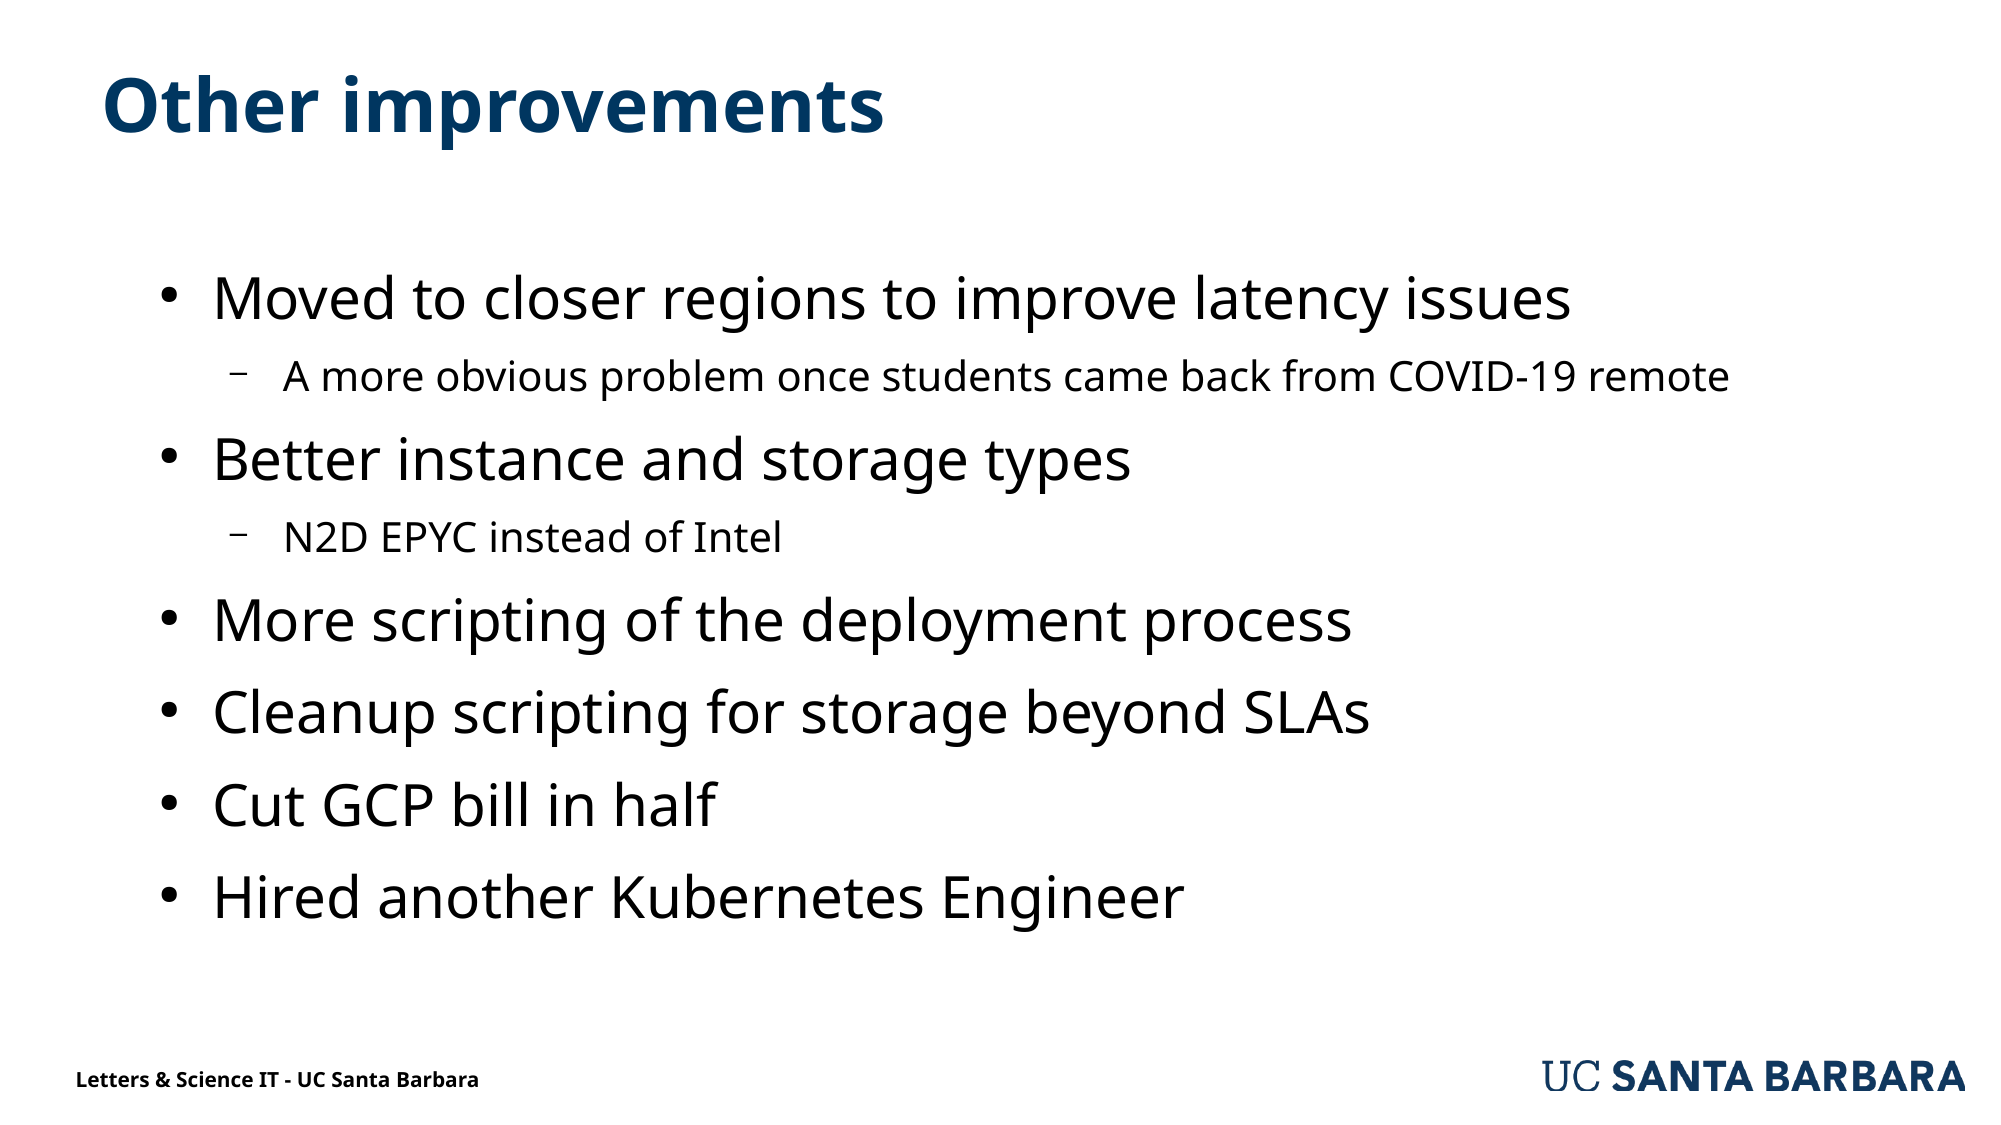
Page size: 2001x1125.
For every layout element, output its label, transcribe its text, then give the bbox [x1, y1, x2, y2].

title Other improvements [86, 59, 1914, 158]
list Moved to closer regions to improve latency issues A more obvious problem once students came back from COVID-19 remote Better instance and storage types N2D EPYC instead of Intel More scripting of the deployment process Cleanup scripting for storage beyond SLAs Cut GCP bill in half Hired another Kubernetes Engineer [126, 261, 1876, 976]
